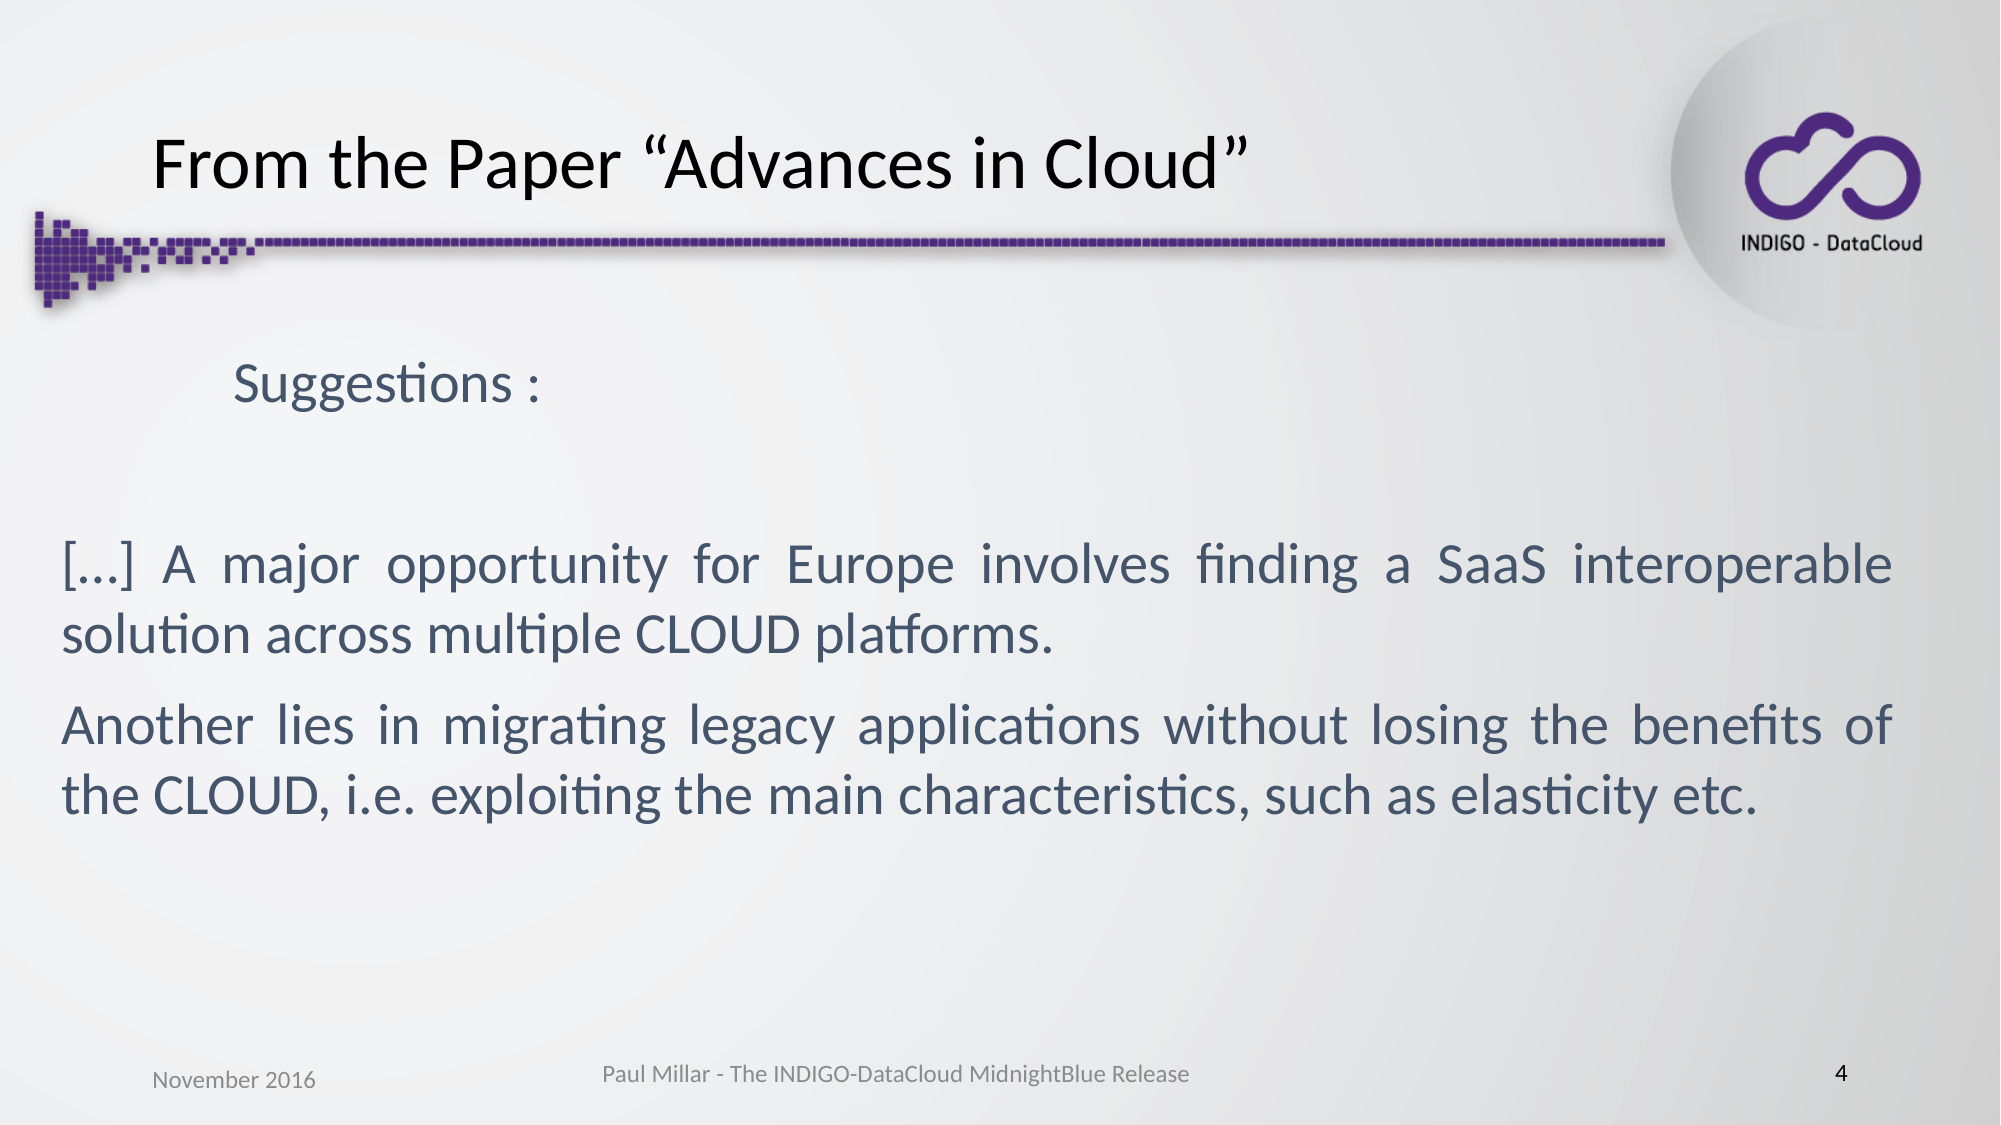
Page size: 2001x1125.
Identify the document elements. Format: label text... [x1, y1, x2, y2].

picture [0, 0, 2000, 1125]
footer Paul Millar - The INDIGO-DataCloud MidnightBlue Release [587, 1042, 1413, 1103]
title From the Paper “Advances in Cloud” [137, 55, 1863, 246]
slide_number <number> [1702, 1041, 1863, 1102]
list Suggestions : […] A major opportunity for Europe involves finding a SaaS interoperable solution across multiple CLOUD platforms. Another lies in migrating legacy applications without losing the benefits of the CLOUD, i.e. exploiting the main characteristics, such as elasticity etc. [46, 246, 1910, 1035]
slide_number November 2016 [137, 1048, 588, 1109]
